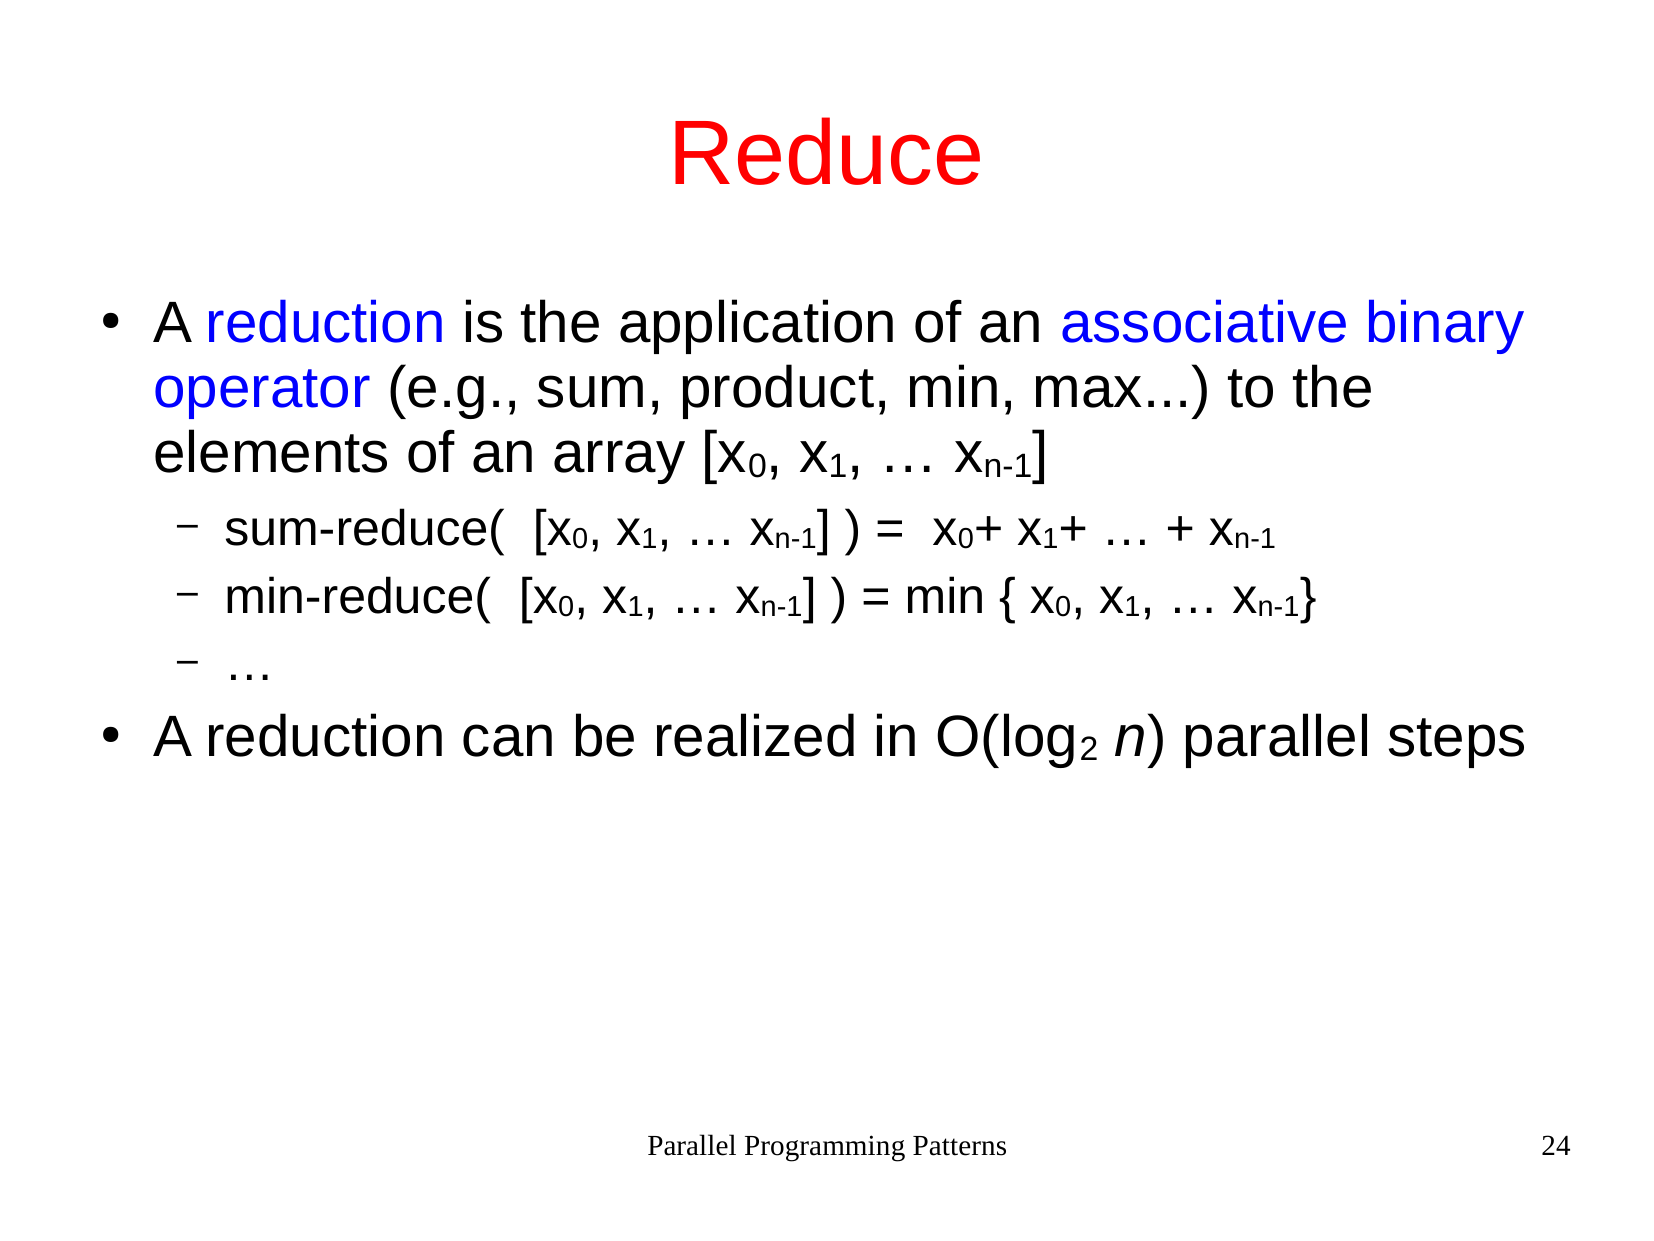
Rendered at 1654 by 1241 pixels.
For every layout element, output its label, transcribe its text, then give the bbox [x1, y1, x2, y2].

title Reduce [82, 49, 1571, 257]
list A reduction is the application of an associative binary operator (e.g., sum, product, min, max...) to the elements of an array [x0, x1, … xn-1] sum-reduce( [x0, x1, … xn-1] ) = x0+ x1+ … + xn-1 min-reduce( [x0, x1, … xn-1] ) = min { x0, x1, … xn-1} … A reduction can be realized in O(log2 n) parallel steps [82, 290, 1571, 1109]
